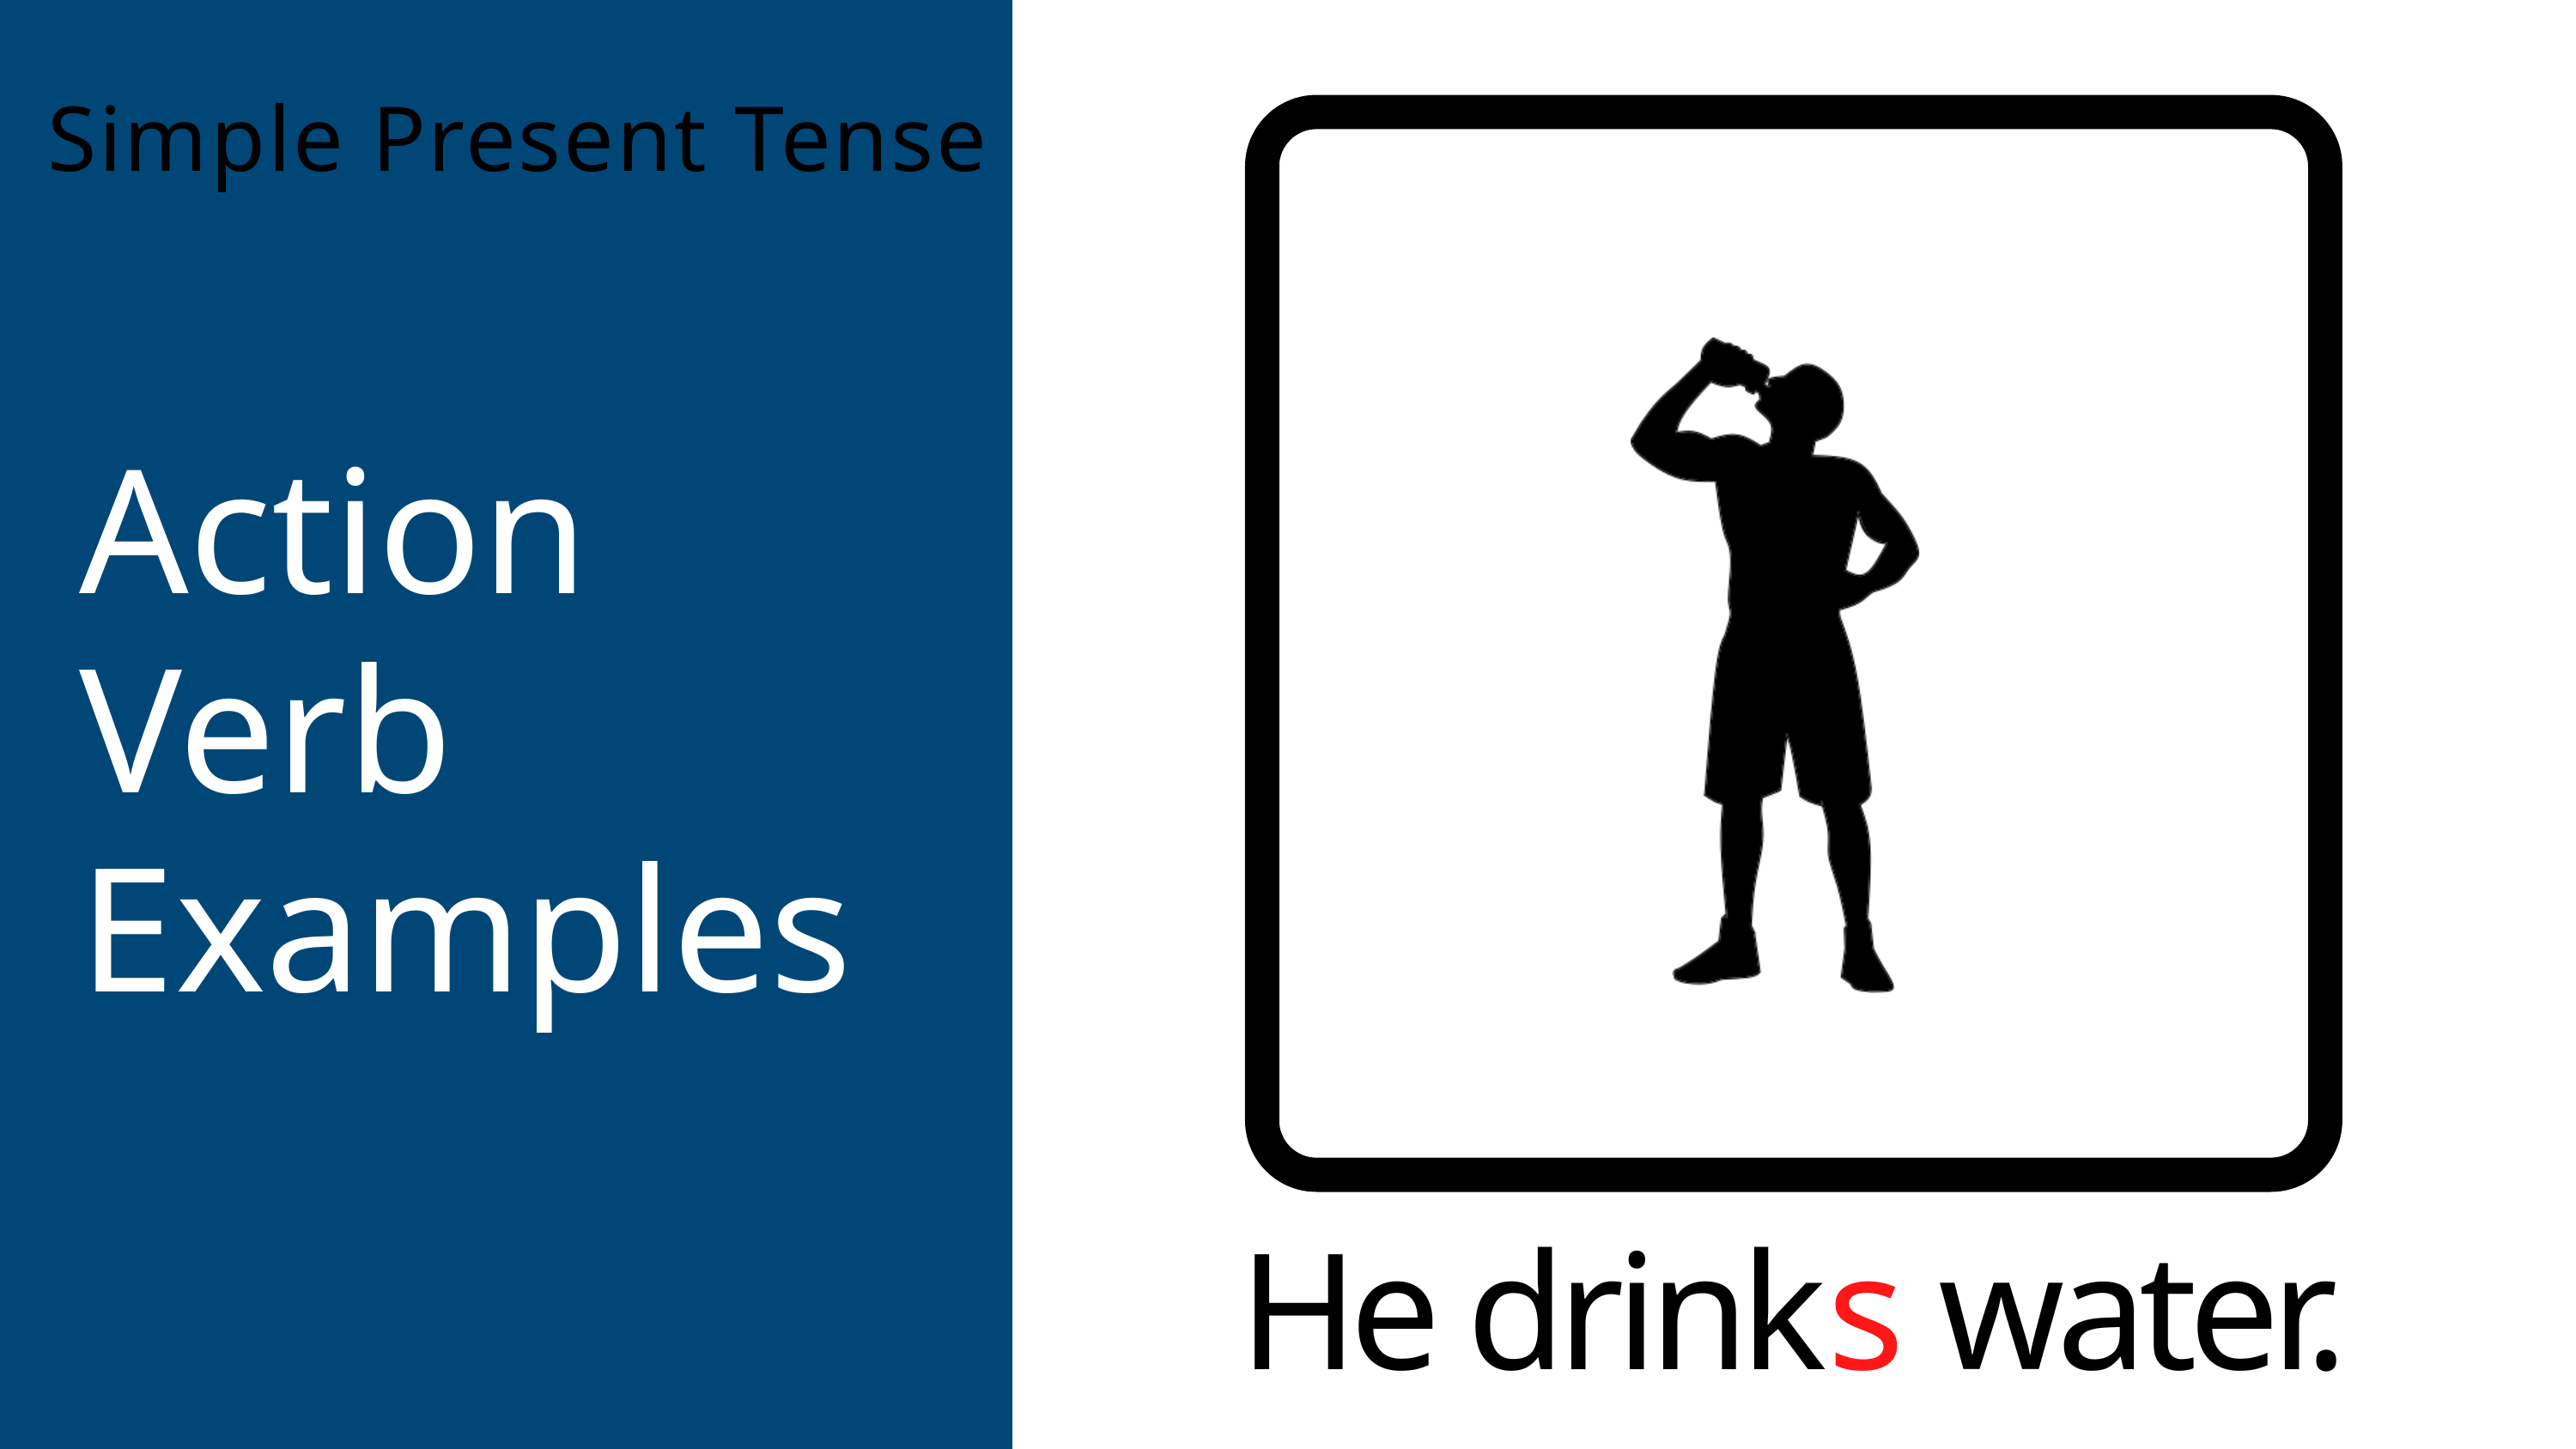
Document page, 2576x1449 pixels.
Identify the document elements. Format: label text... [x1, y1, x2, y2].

picture [1514, 144, 2073, 1052]
text_box Simple Present Tense [45, 64, 991, 311]
text_box He drinks water. [1188, 1192, 2399, 1401]
text_box [1244, 94, 2342, 1192]
text_box Action Verb Examples [79, 428, 957, 1026]
text_box [0, 0, 1012, 1449]
